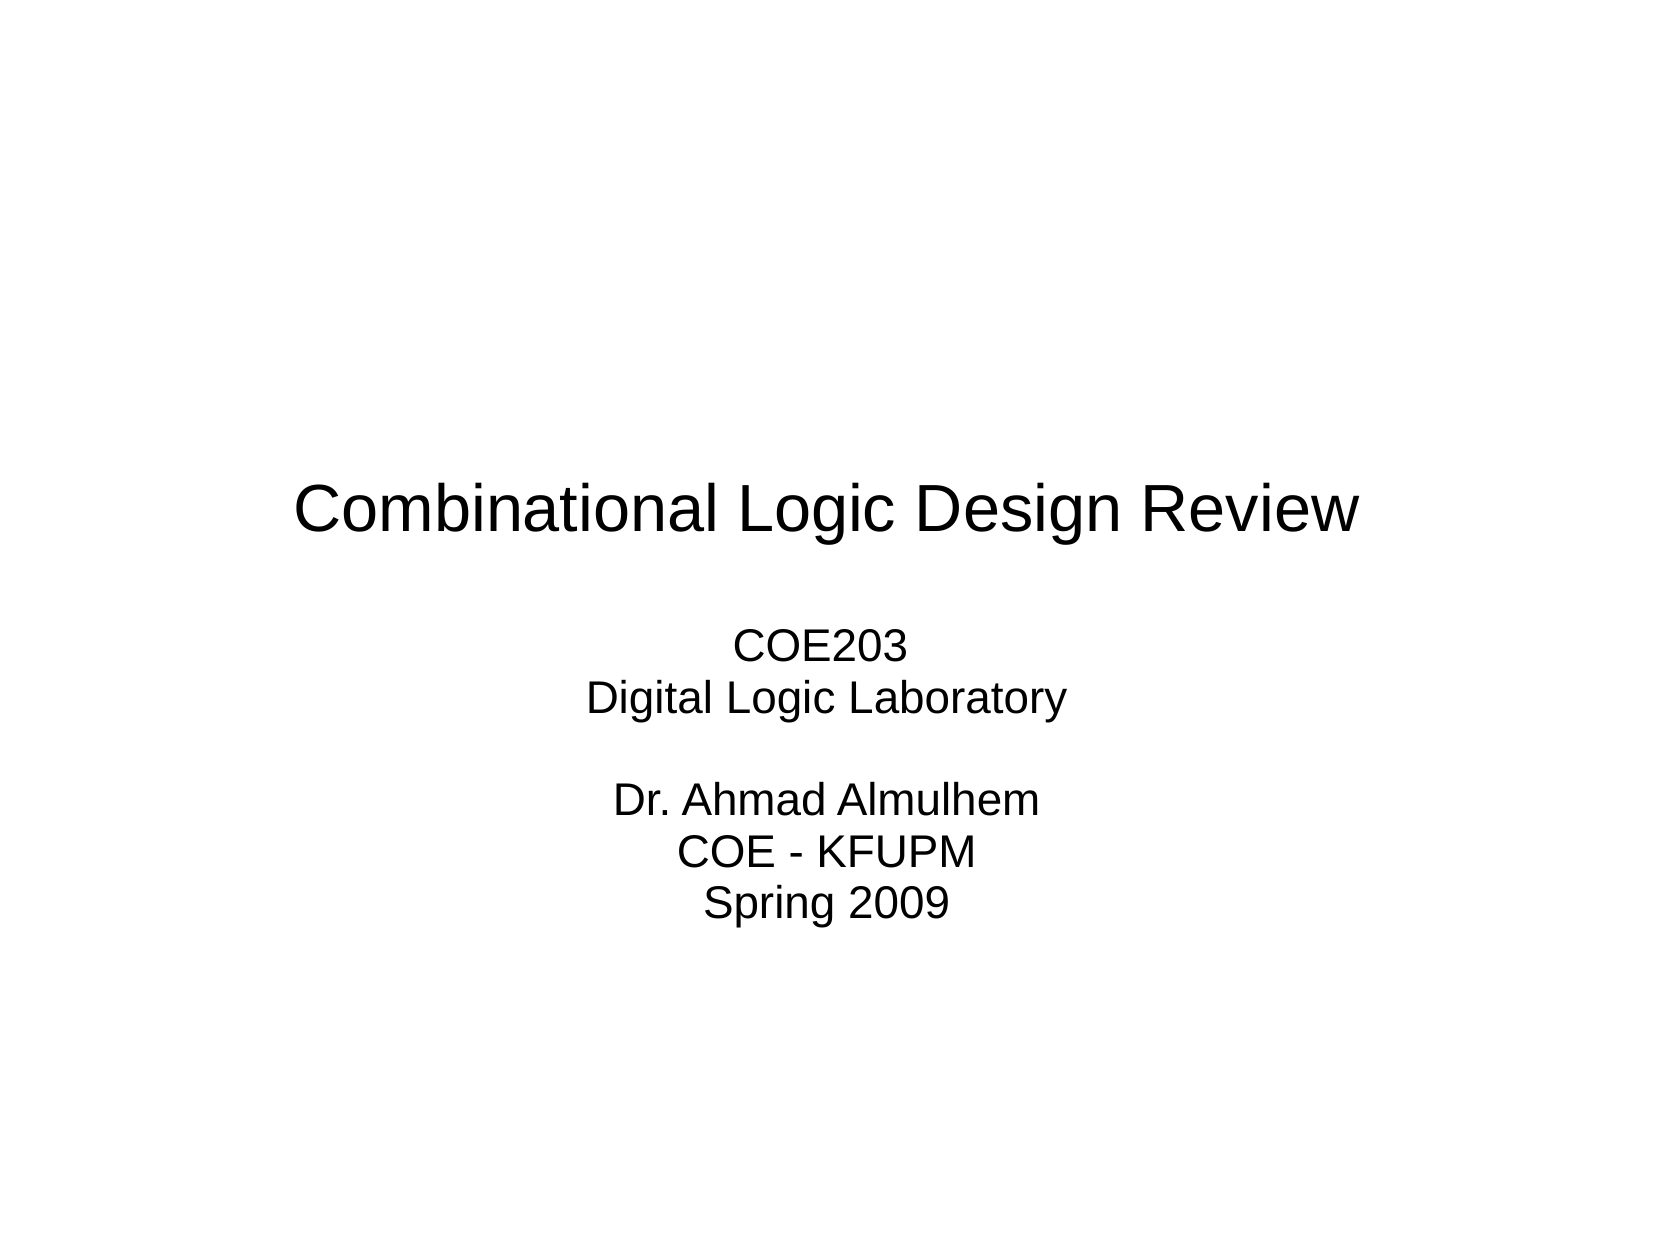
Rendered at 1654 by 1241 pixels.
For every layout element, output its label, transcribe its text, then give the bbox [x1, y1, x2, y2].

subtitle Combinational Logic Design Review COE203 Digital Logic Laboratory Dr. Ahmad Almulhem COE - KFUPM Spring 2009 [82, 297, 1571, 1102]
